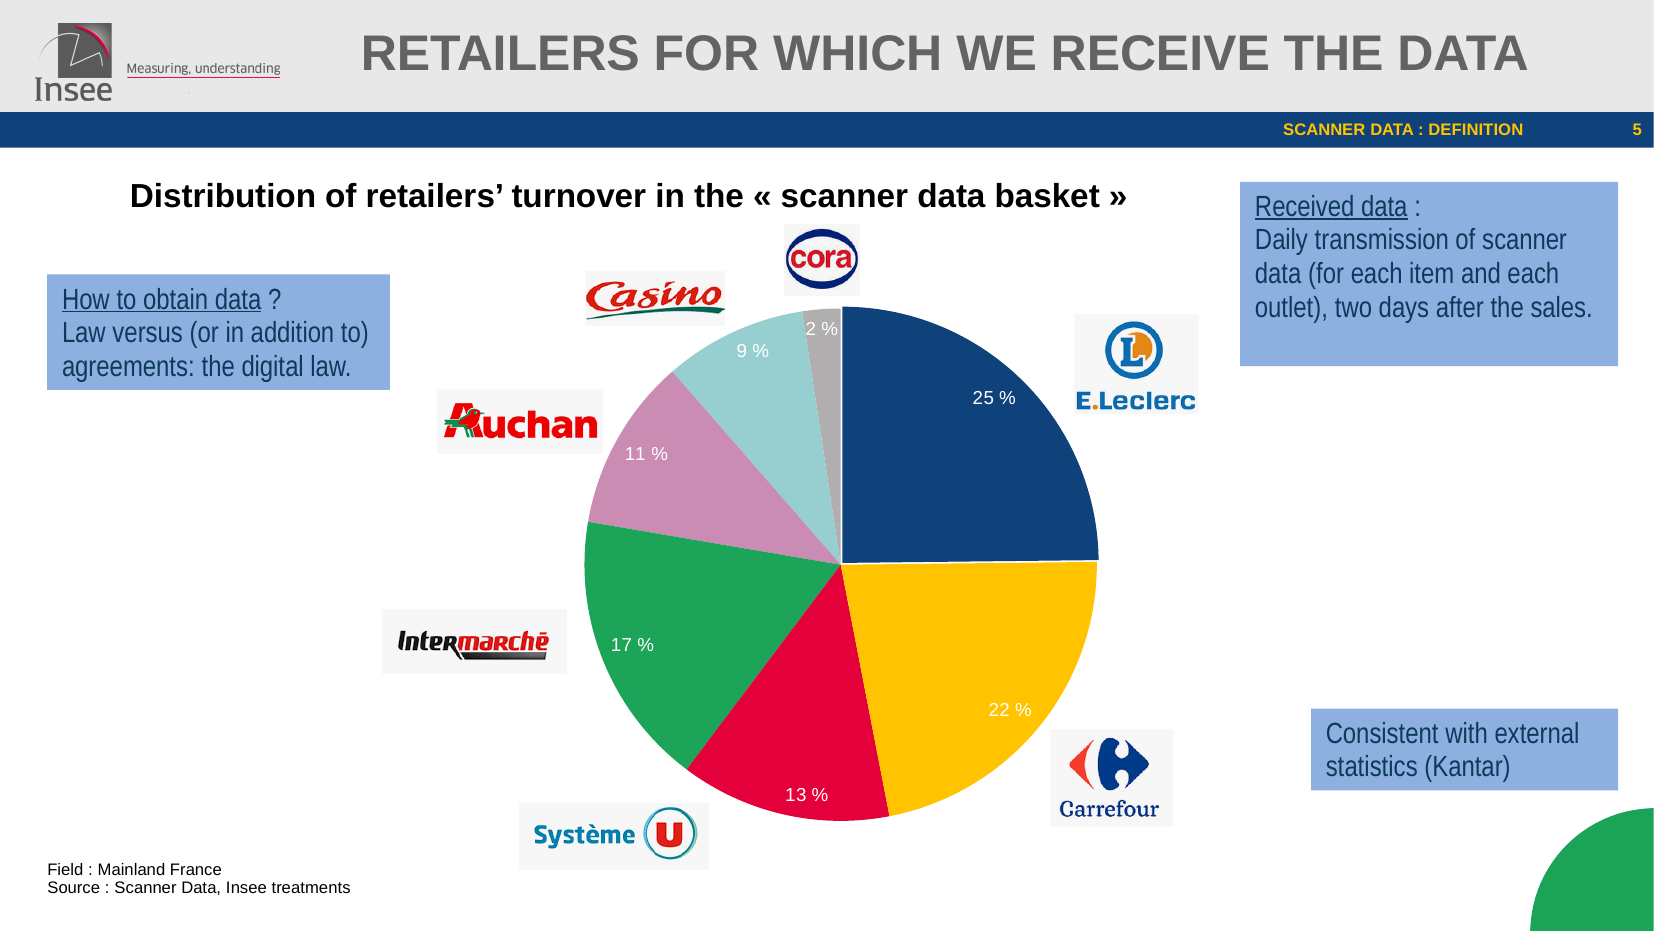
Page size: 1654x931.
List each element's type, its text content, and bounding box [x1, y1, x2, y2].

picture [1050, 729, 1173, 827]
title Retailers for which we receive the data [265, 0, 1625, 107]
text_box Consistent with external statistics (Kantar) [1311, 708, 1619, 791]
picture [382, 609, 567, 674]
text_box Distribution of retailers’ turnover in the « scanner data basket » [129, 177, 1560, 225]
text_box How to obtain data ? Law versus (or in addition to) agreements: the digital law. [47, 274, 390, 390]
picture [519, 803, 709, 870]
picture [1074, 312, 1201, 414]
picture [35, 23, 265, 101]
text_box Received data : Daily transmission of scanner data (for each item and each outlet), two days after the sales. [1240, 181, 1619, 367]
chart [405, 295, 1276, 835]
picture [437, 389, 603, 454]
picture [784, 224, 860, 296]
picture [578, 271, 733, 326]
text_box Field : Mainland France Source : Scanner Data, Insee treatments [47, 860, 981, 898]
picture [1530, 808, 1654, 931]
